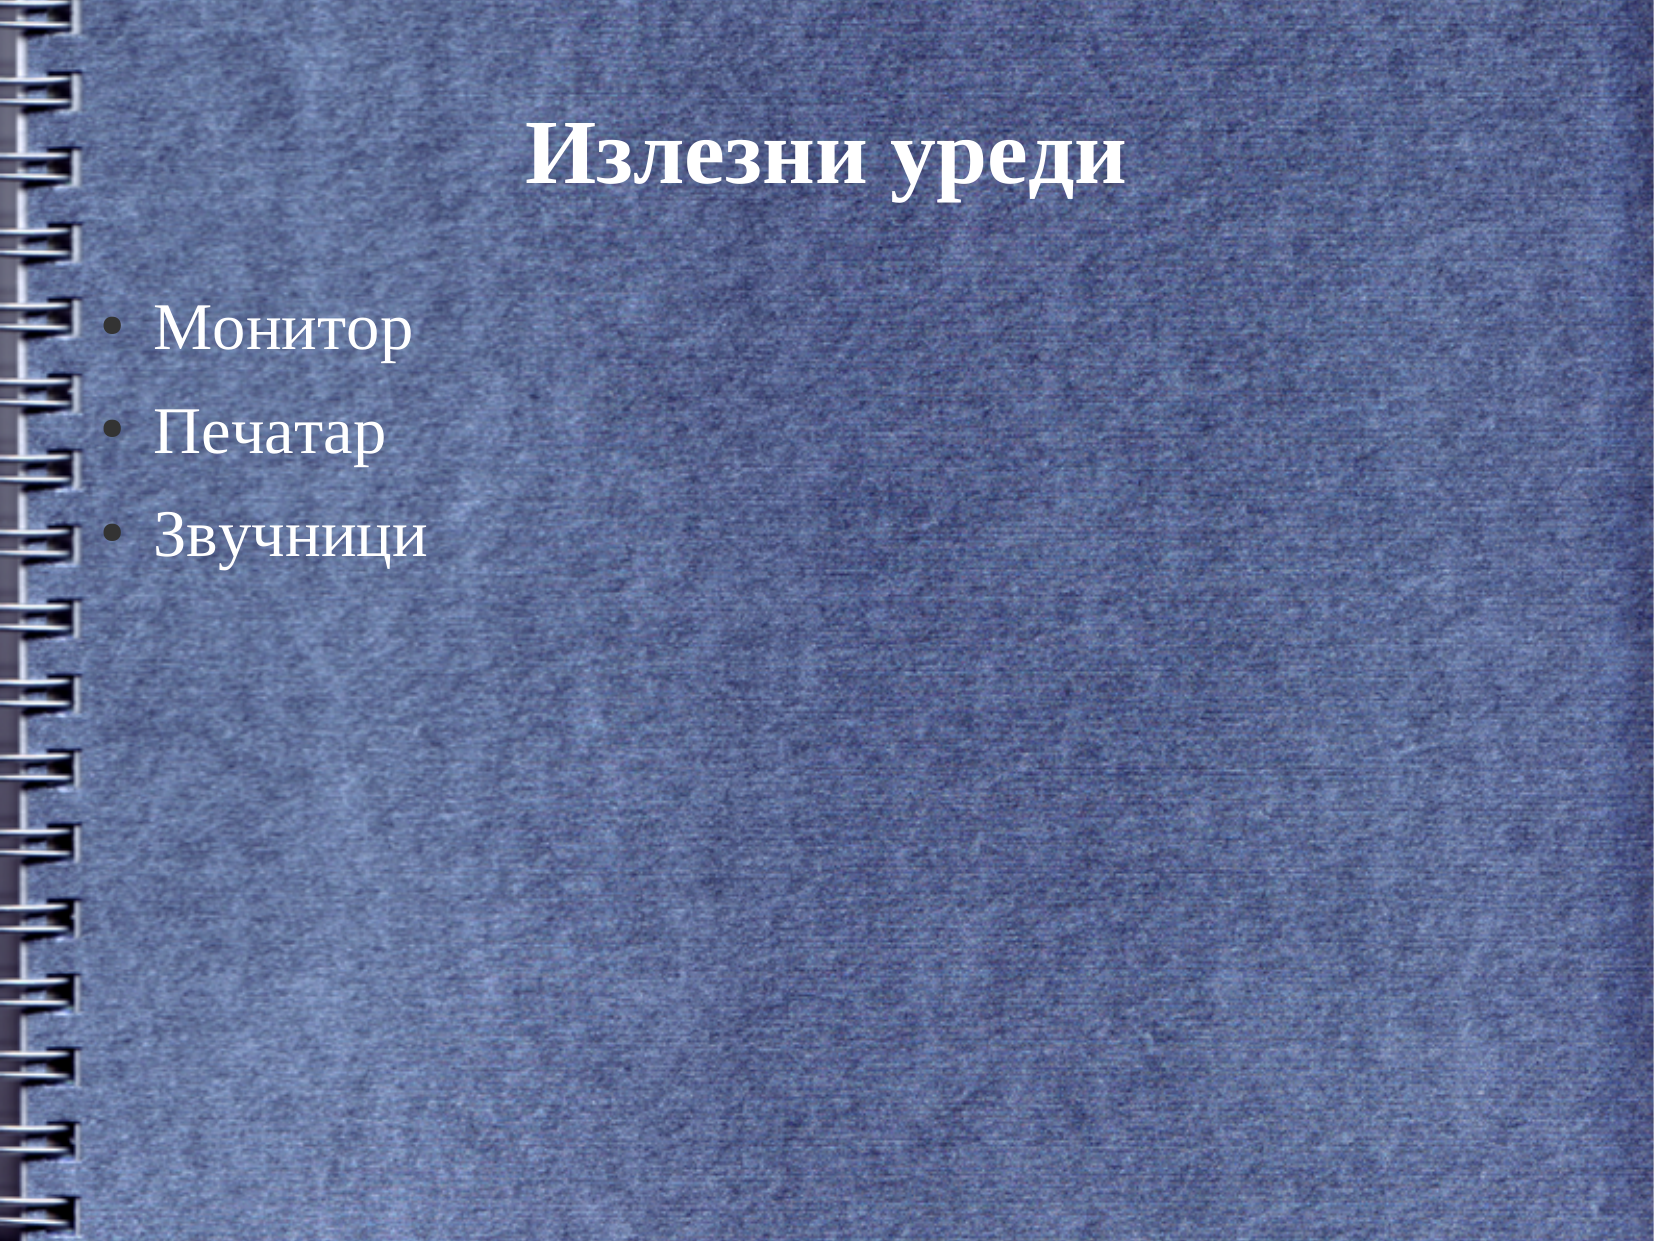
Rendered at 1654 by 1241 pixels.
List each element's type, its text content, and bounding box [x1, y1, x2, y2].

title Излезни уреди [82, 49, 1571, 257]
picture [0, 0, 1654, 1241]
list Монитор Печатар Звучници [82, 290, 1571, 1109]
